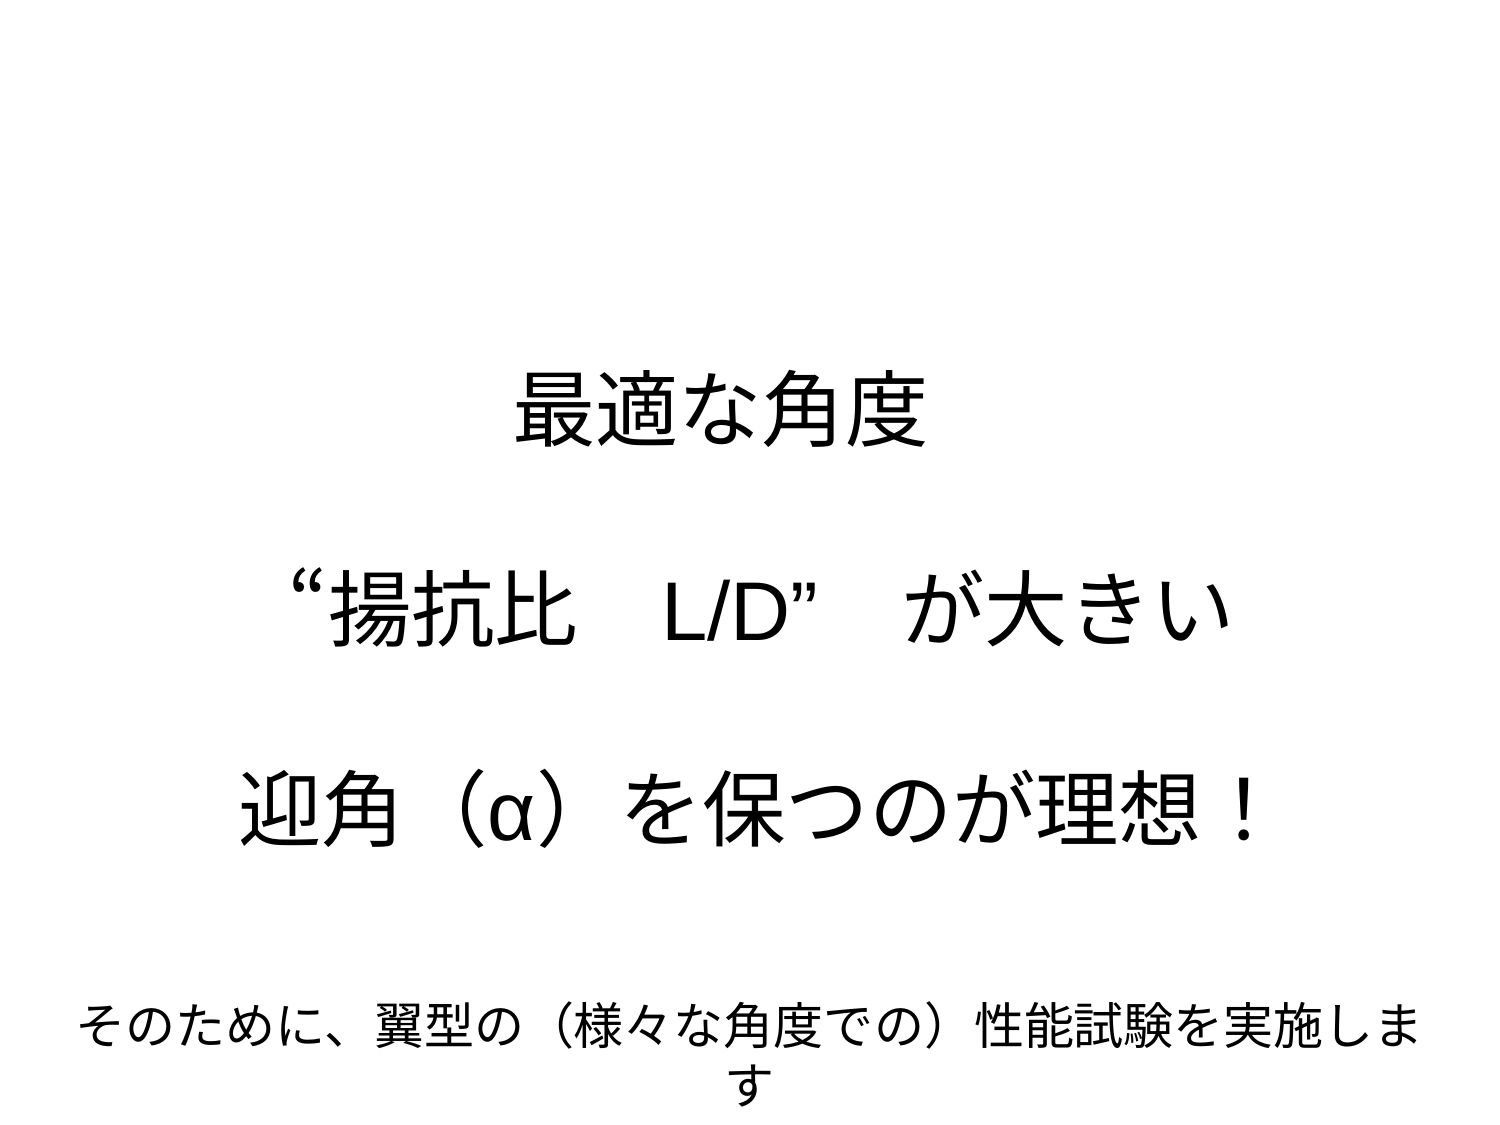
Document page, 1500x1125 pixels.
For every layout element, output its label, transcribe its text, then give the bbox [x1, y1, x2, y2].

text_box そのために、翼型の（様々な角度での）性能試験を実施します [52, 986, 1447, 1062]
title 最適な角度 “揚抗比 L/D” が大きい 迎角（α）を保つのが理想！ [53, 349, 1471, 591]
